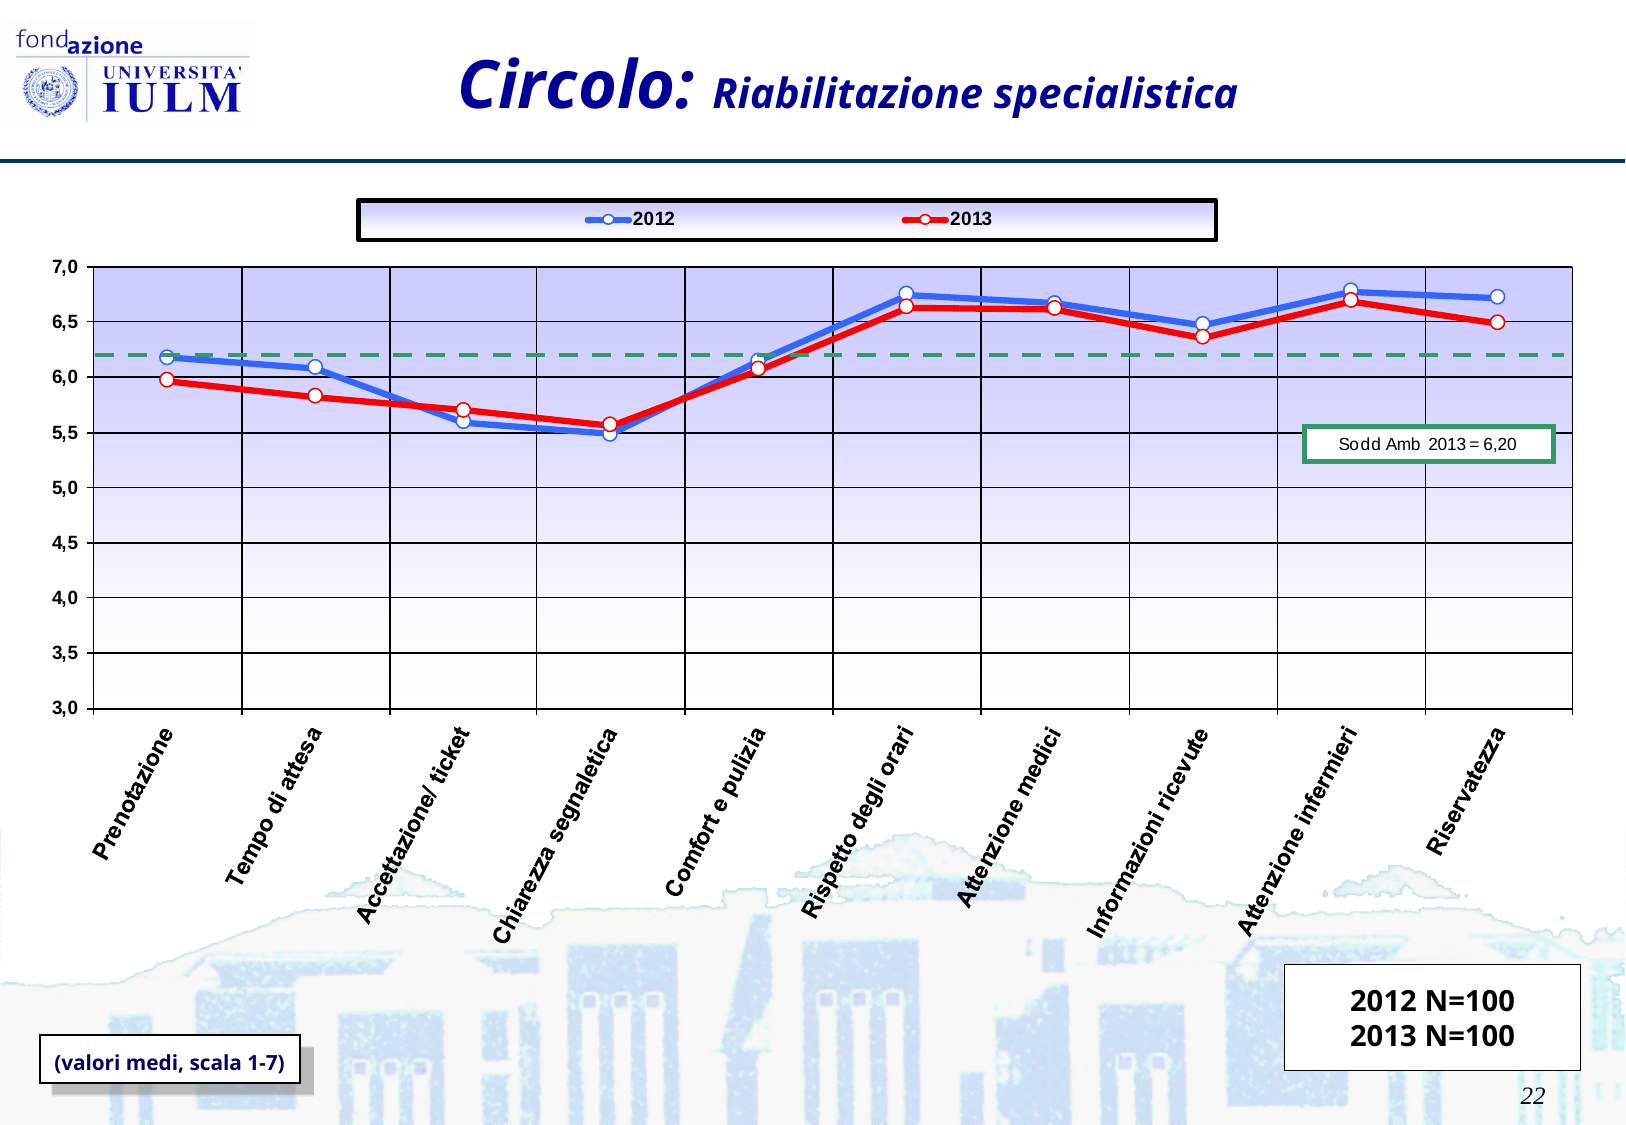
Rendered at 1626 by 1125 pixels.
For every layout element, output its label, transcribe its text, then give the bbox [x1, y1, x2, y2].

picture [14, 188, 1583, 1085]
text_box Circolo: Riabilitazione specialistica [304, 18, 1392, 144]
text_box 2012 N=100 2013 N=100 [1284, 964, 1581, 1071]
picture [5, 19, 256, 127]
text_box (valori medi, scala 1-7) [39, 1034, 300, 1083]
